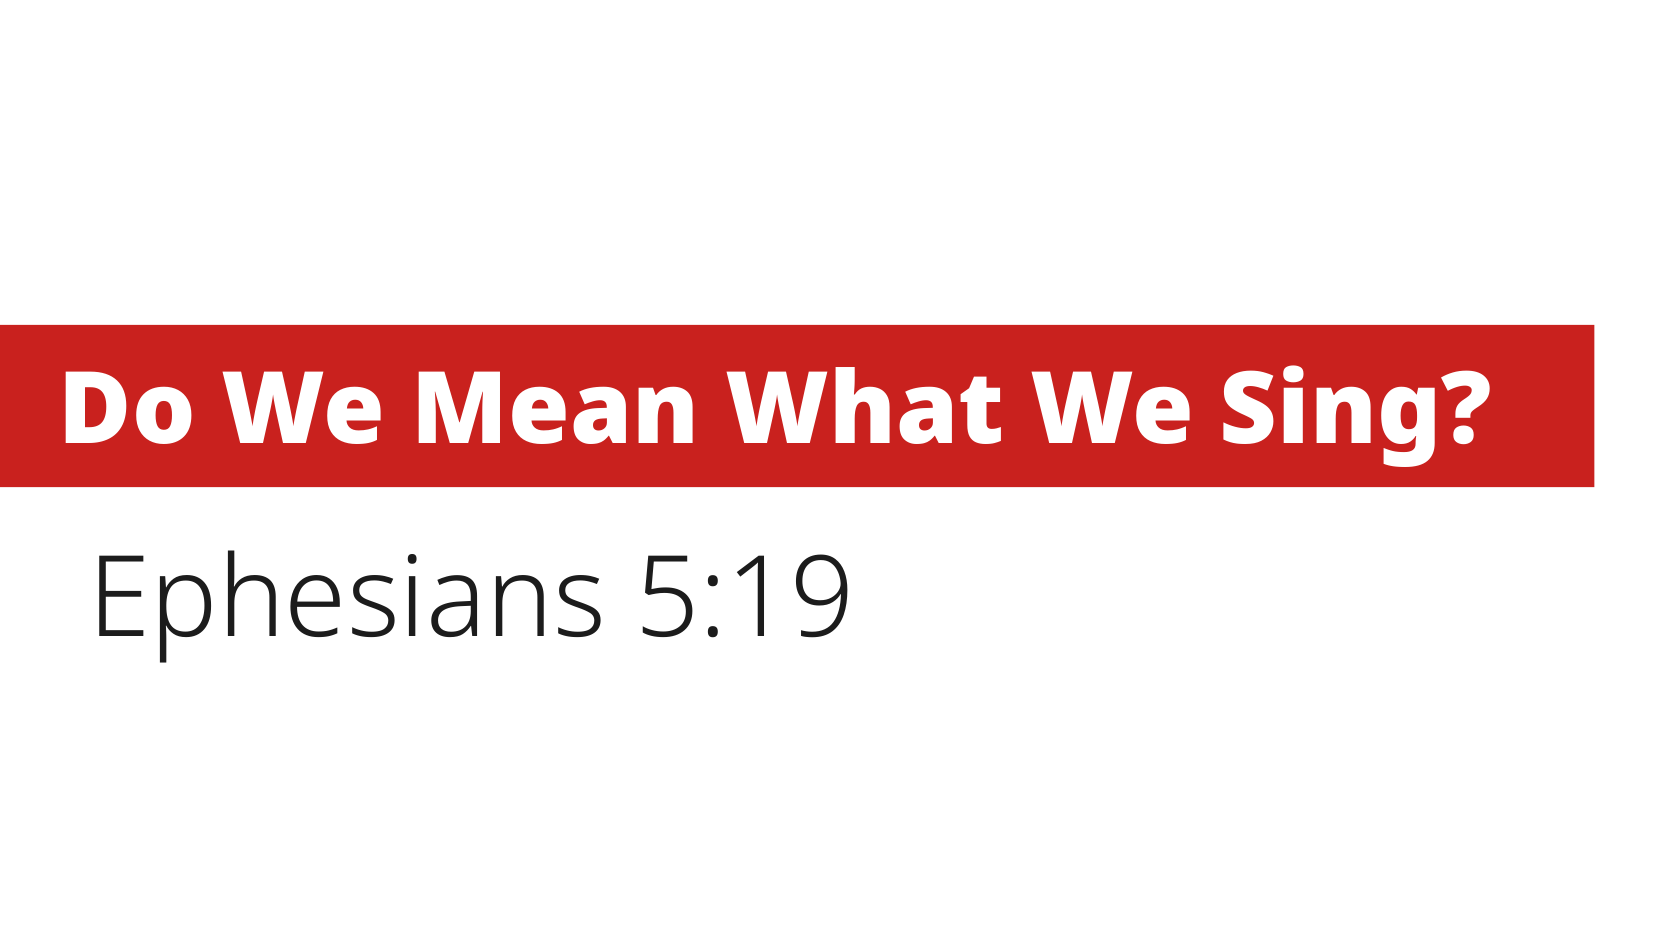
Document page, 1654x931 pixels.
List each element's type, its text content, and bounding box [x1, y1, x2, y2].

subtitle Ephesians 5:19 [88, 516, 1565, 827]
title Do We Mean What We Sing? [59, 354, 1565, 473]
